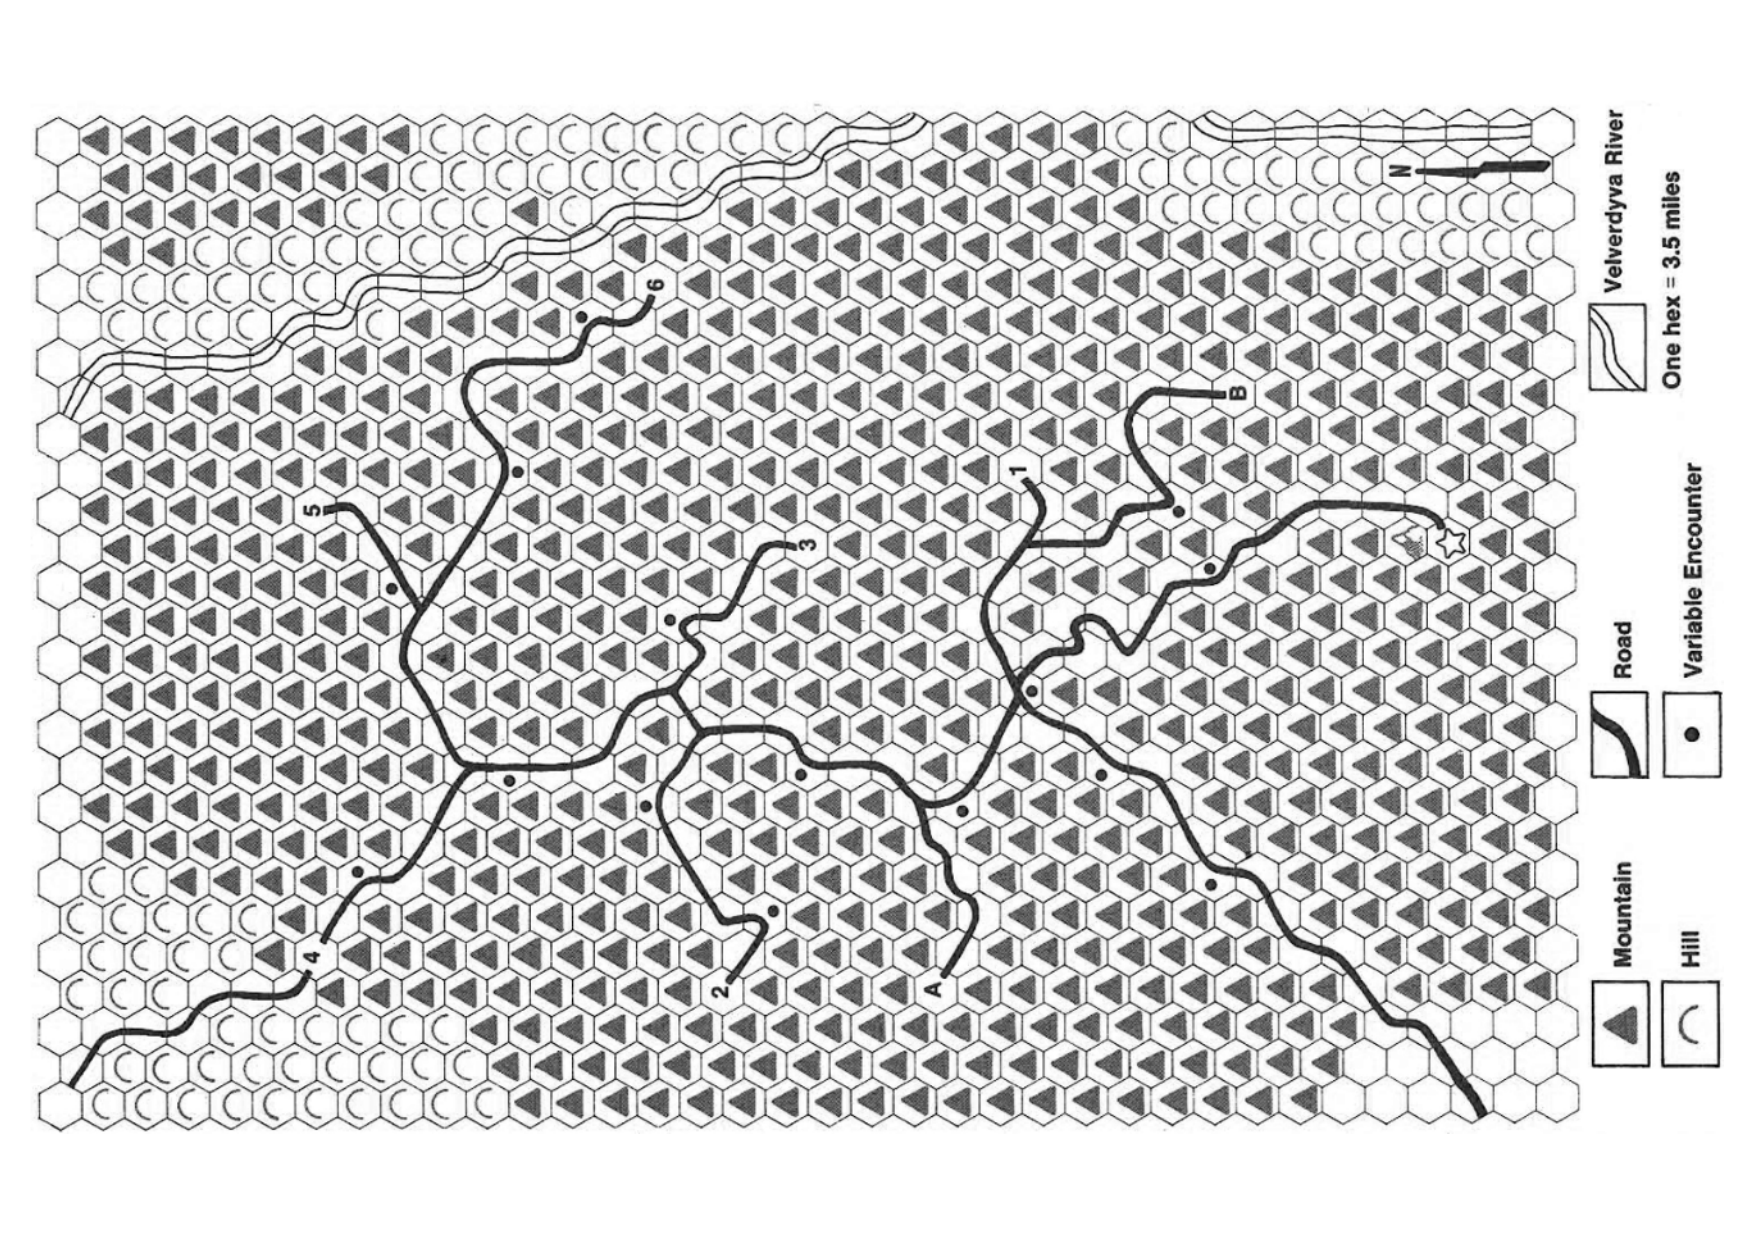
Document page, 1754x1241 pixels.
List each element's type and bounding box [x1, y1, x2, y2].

picture [30, 100, 1724, 1134]
